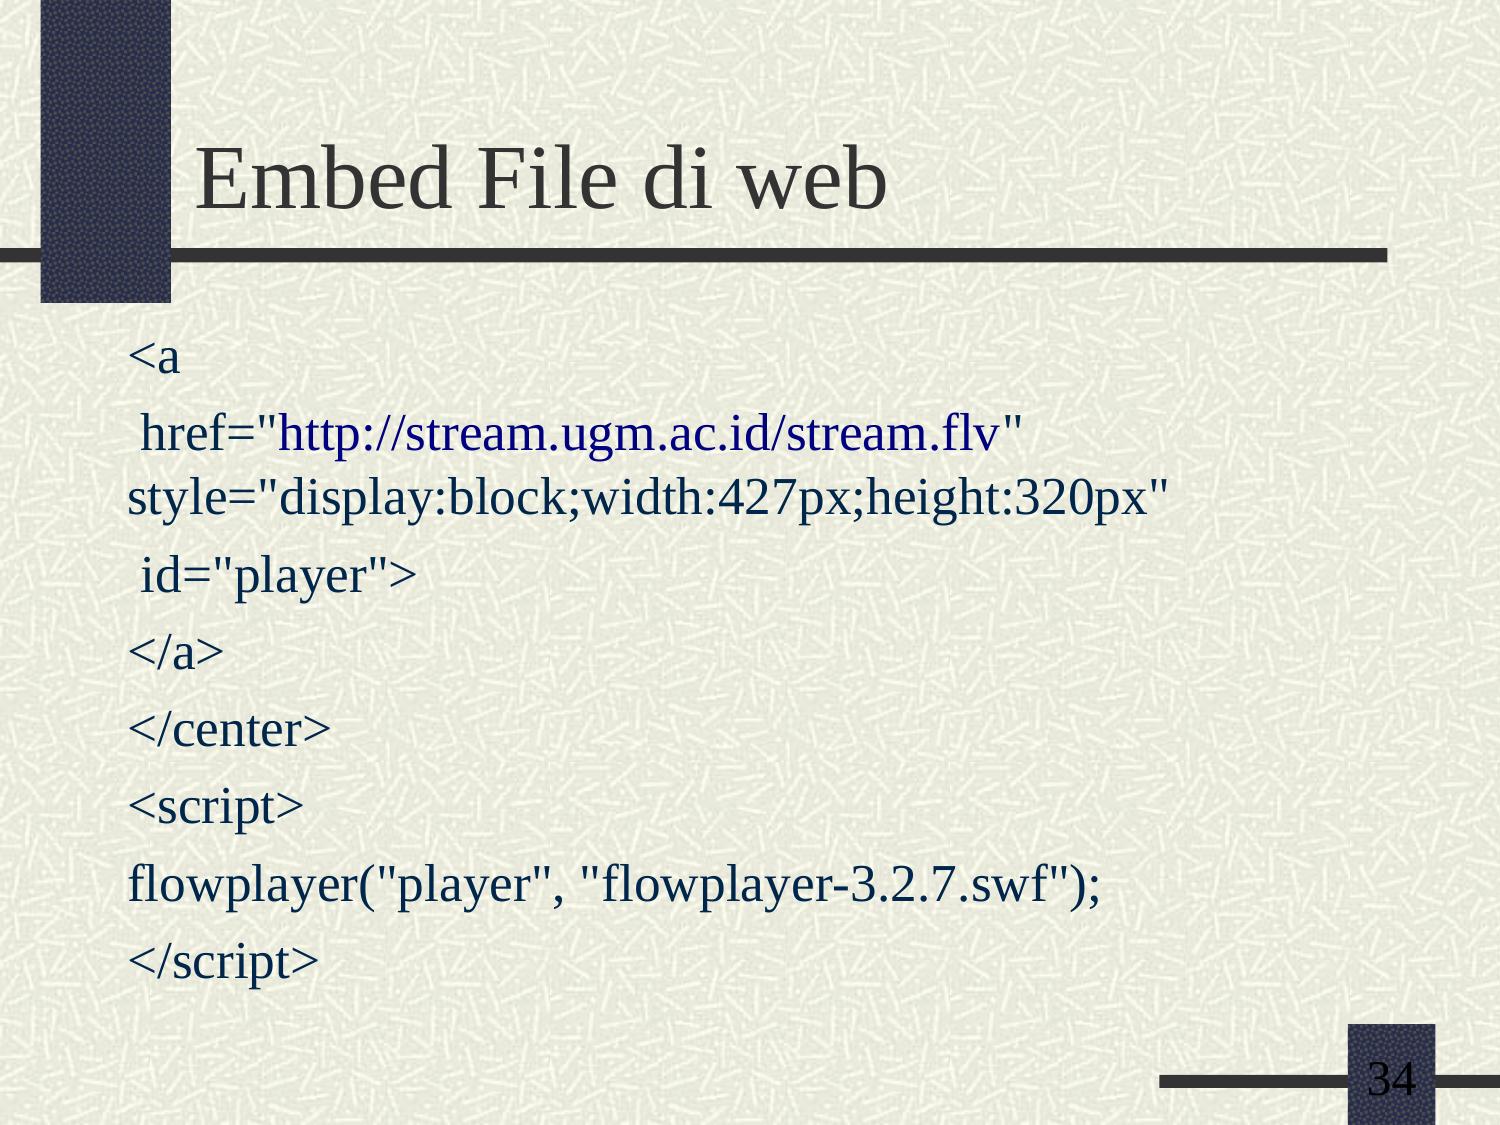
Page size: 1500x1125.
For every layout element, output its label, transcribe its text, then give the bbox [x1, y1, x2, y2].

picture [0, 0, 1500, 1125]
title Embed File di web [179, 46, 1455, 235]
list <a href="http://stream.ugm.ac.id/stream.flv" style="display:block;width:427px;height:320px" id="player"> </a> </center> <script> flowplayer("player", "flowplayer-3.2.7.swf"); </script> [112, 312, 1388, 1000]
